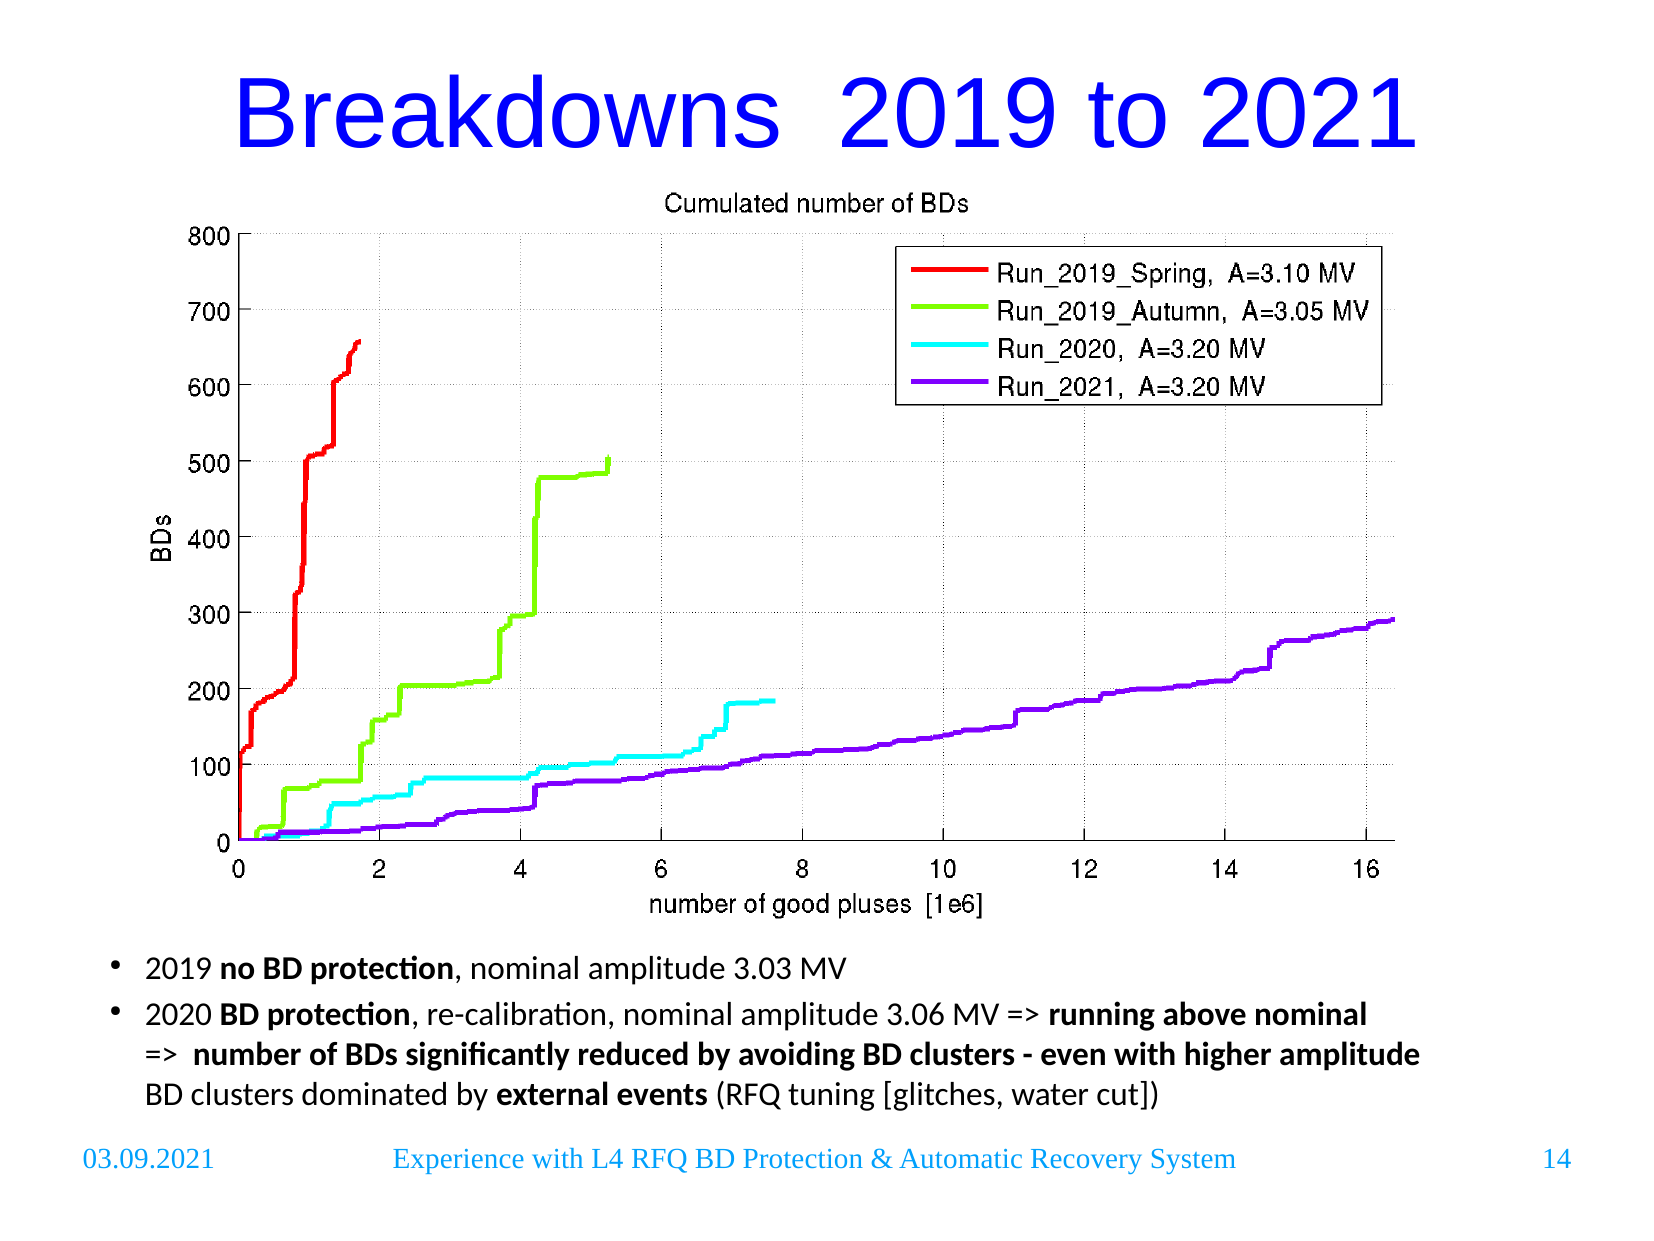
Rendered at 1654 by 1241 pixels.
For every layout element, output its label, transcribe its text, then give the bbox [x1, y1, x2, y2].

text_box 2019 no BD protection, nominal amplitude 3.03 MV 2020 BD protection, re-calibration, nominal amplitude 3.06 MV => running above nominal => number of BDs significantly reduced by avoiding BD clusters - even with higher amplitude BD clusters dominated by external events (RFQ tuning [glitches, water cut]) [94, 938, 1536, 1117]
picture [45, 177, 1536, 922]
title Breakdowns 2019 to 2021 [82, 49, 1571, 178]
